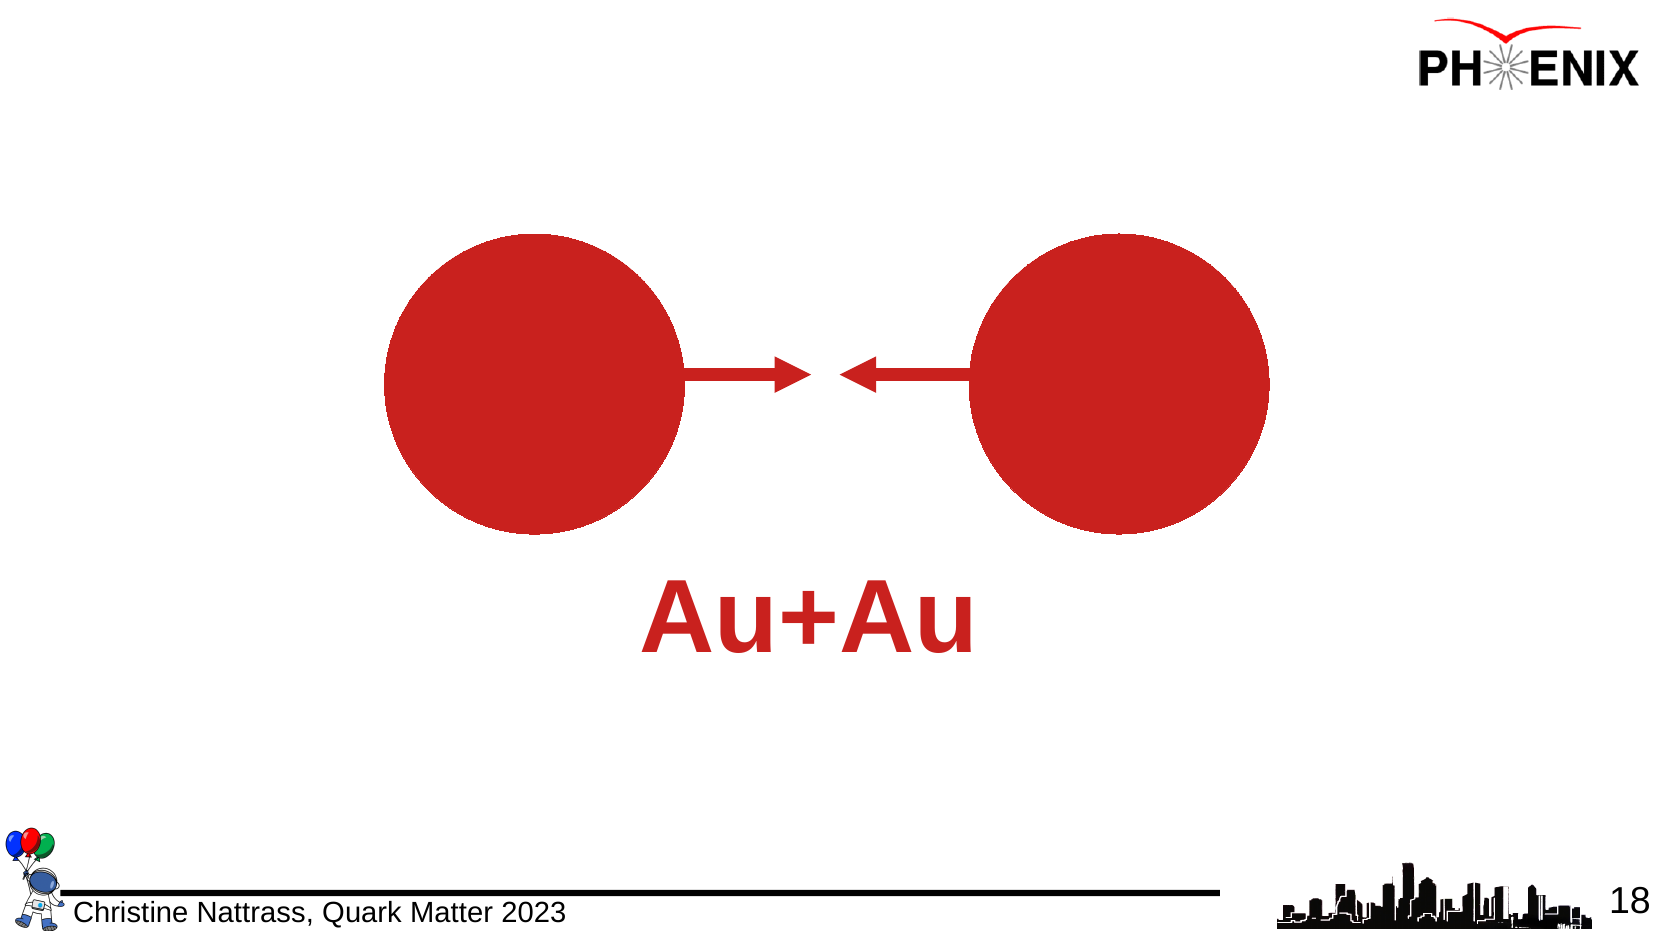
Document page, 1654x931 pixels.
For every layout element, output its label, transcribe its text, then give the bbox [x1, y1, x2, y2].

picture [0, 824, 79, 931]
text_box [384, 234, 685, 535]
text_box Au+Au [624, 551, 1022, 697]
picture [1419, 17, 1654, 131]
text_box [969, 233, 1270, 535]
picture [1277, 862, 1592, 929]
